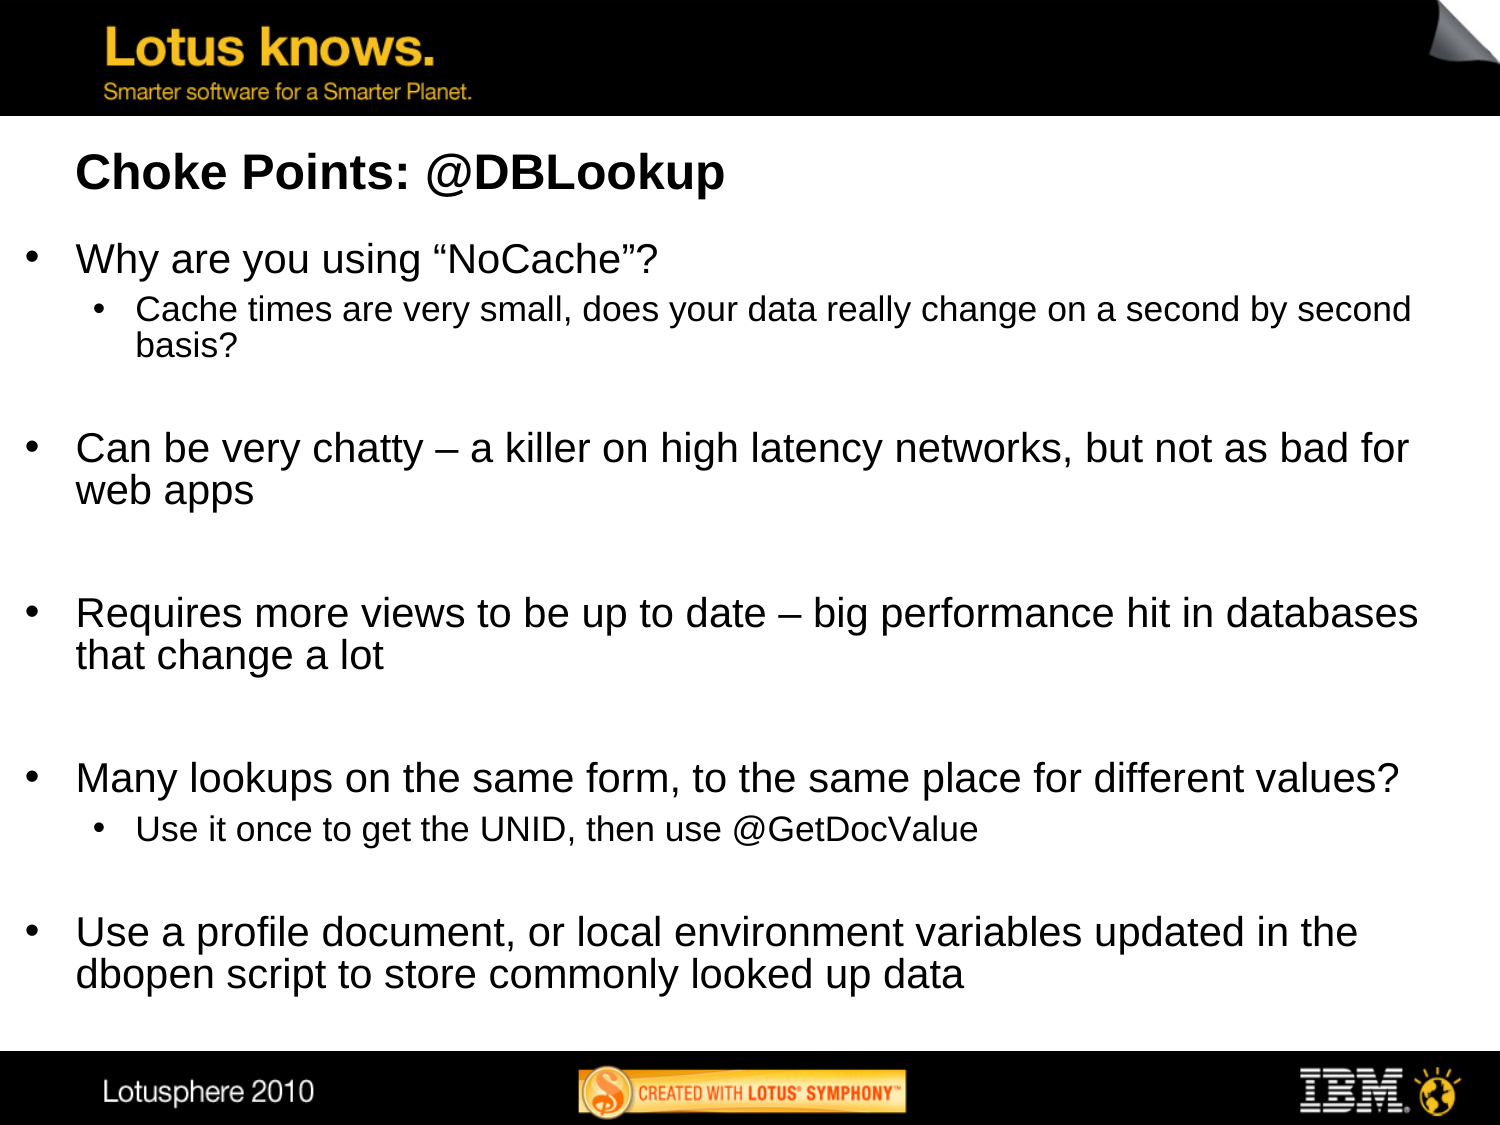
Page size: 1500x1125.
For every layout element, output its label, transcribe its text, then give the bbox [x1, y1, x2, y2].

title Choke Points: @DBLookup [74, 137, 1475, 200]
list Why are you using “NoCache”? Cache times are very small, does your data really change on a second by second basis? Can be very chatty – a killer on high latency networks, but not as bad for web apps Requires more views to be up to date – big performance hit in databases that change a lot Many lookups on the same form, to the same place for different values? Use it once to get the UNID, then use @GetDocValue Use a profile document, or local environment variables updated in the dbopen script to store commonly looked up data [24, 237, 1476, 1026]
picture [0, 0, 1500, 114]
picture [0, 1053, 1500, 1125]
